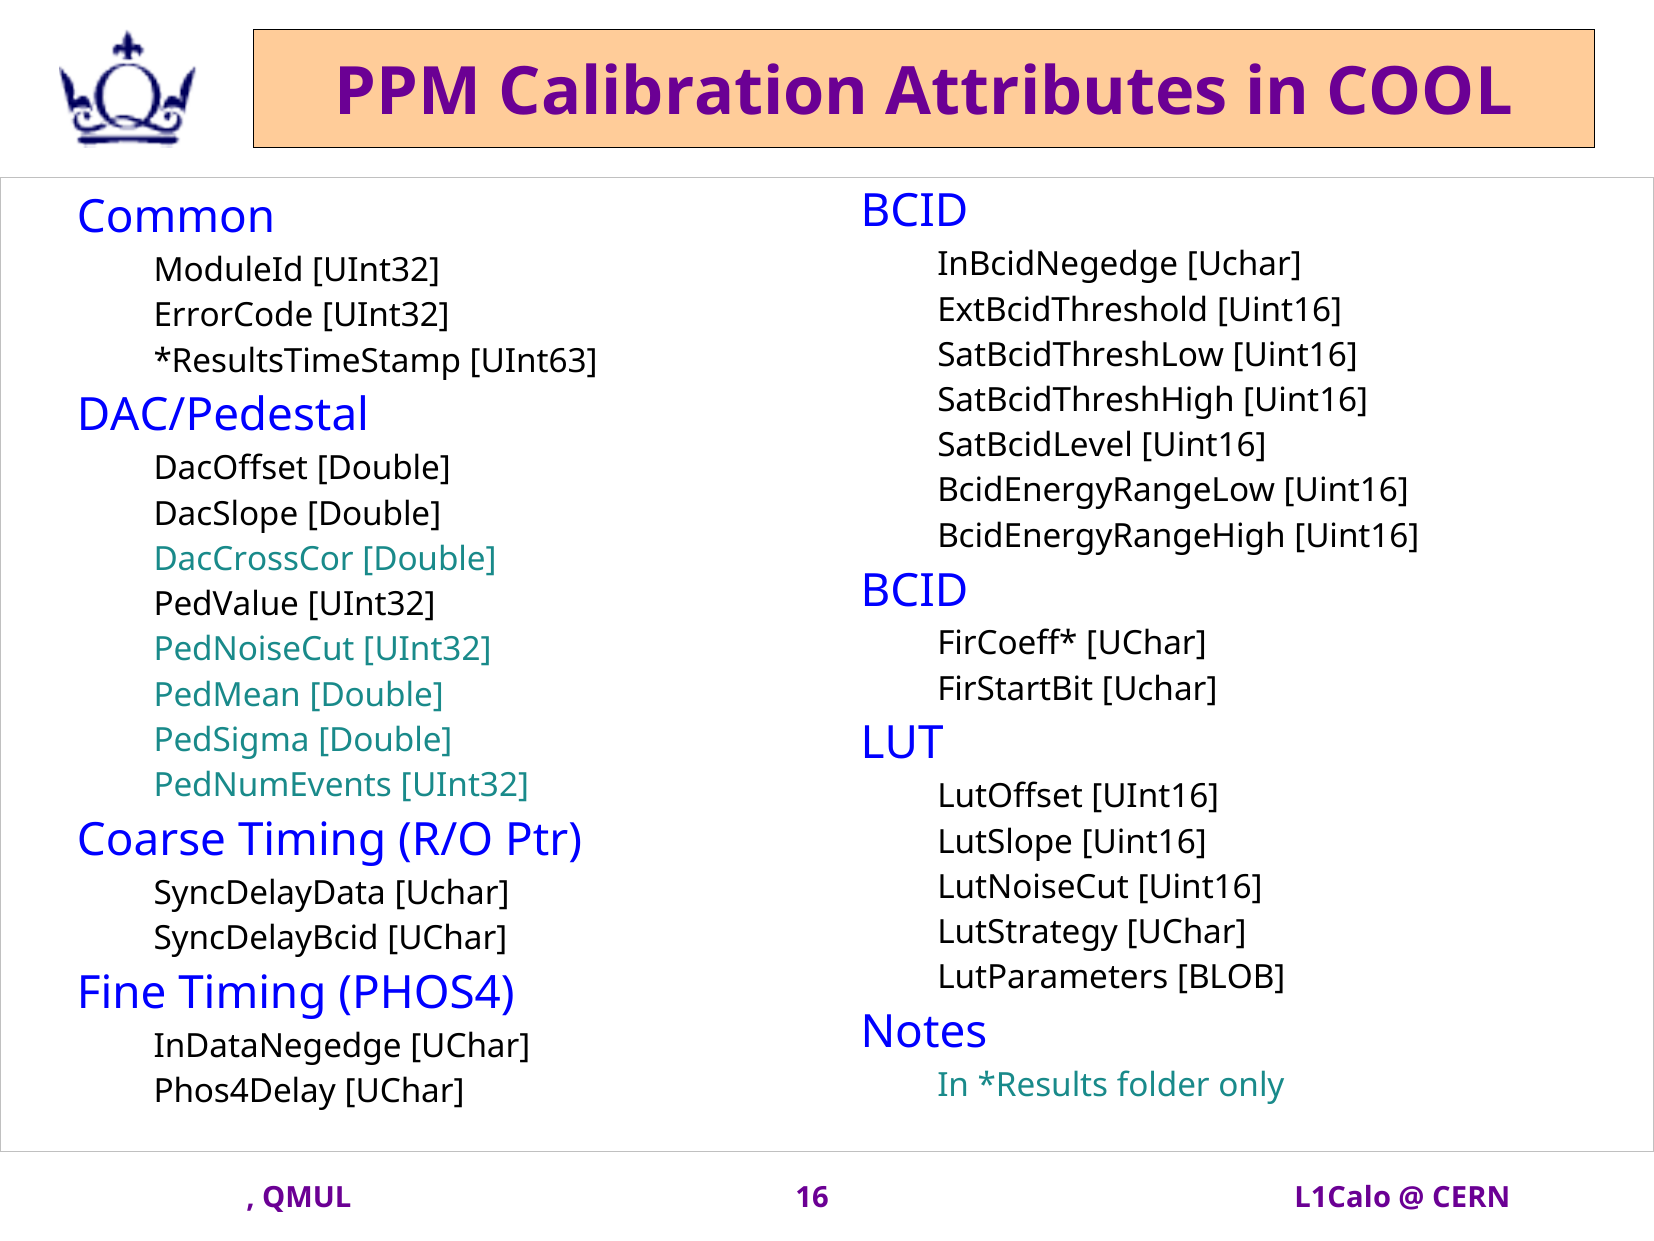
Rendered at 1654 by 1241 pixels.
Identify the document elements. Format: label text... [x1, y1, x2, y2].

list Common ModuleId [UInt32] ErrorCode [UInt32] *ResultsTimeStamp [UInt63] DAC/Pedestal DacOffset [Double] DacSlope [Double] DacCrossCor [Double] PedValue [UInt32] PedNoiseCut [UInt32] PedMean [Double] PedSigma [Double] PedNumEvents [UInt32] Coarse Timing (R/O Ptr) SyncDelayData [Uchar] SyncDelayBcid [UChar] Fine Timing (PHOS4) InDataNegedge [UChar] Phos4Delay [UChar] [59, 183, 809, 1136]
picture [59, 29, 200, 148]
list BCID InBcidNegedge [Uchar] ExtBcidThreshold [Uint16] SatBcidThreshLow [Uint16] SatBcidThreshHigh [Uint16] SatBcidLevel [Uint16] BcidEnergyRangeLow [Uint16] BcidEnergyRangeHigh [Uint16] BCID FirCoeff* [UChar] FirStartBit [Uchar] LUT LutOffset [UInt16] LutSlope [Uint16] LutNoiseCut [Uint16] LutStrategy [UChar] LutParameters [BLOB] Notes In *Results folder only [842, 177, 1593, 1131]
title PPM Calibration Attributes in COOL [253, 29, 1595, 148]
